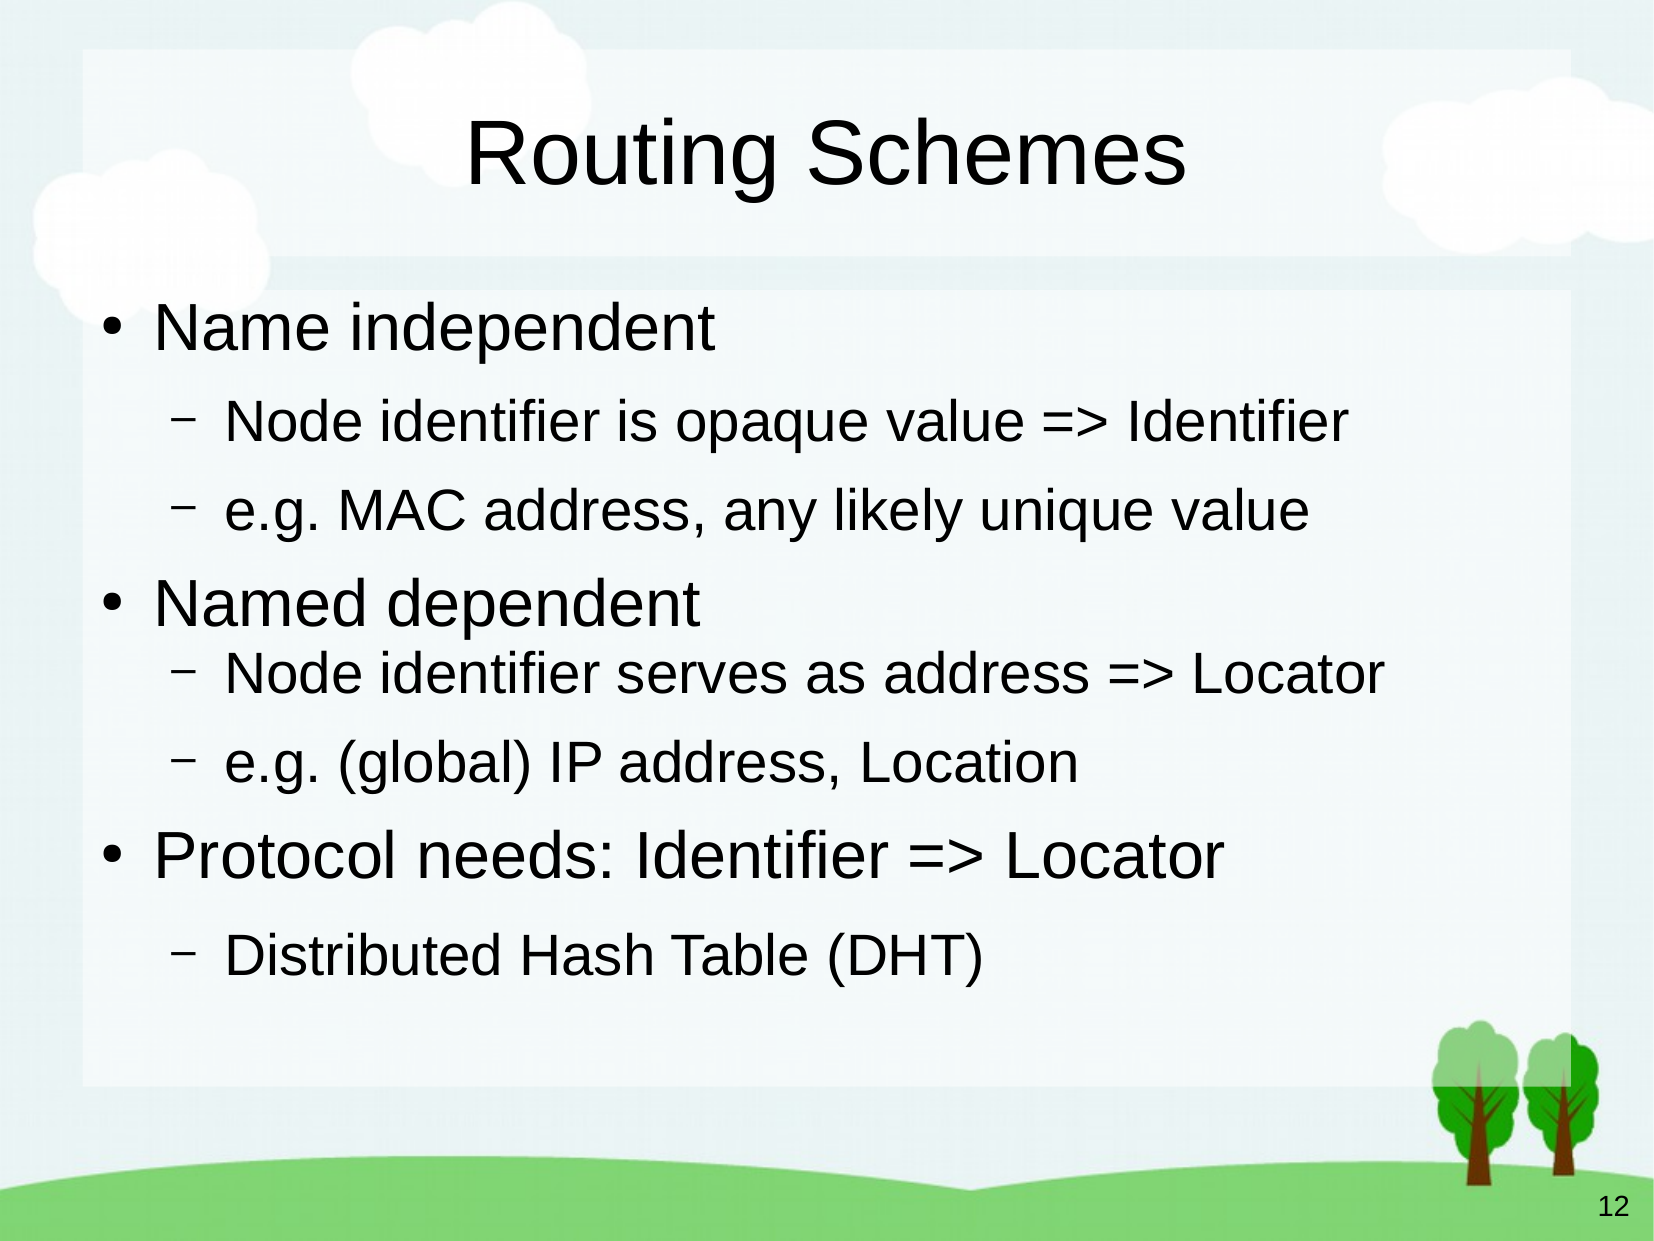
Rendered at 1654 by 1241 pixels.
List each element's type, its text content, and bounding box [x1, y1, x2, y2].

picture [0, 0, 1654, 1241]
title Routing Schemes [82, 49, 1571, 257]
list Name independent Node identifier is opaque value => Identifier e.g. MAC address, any likely unique value Named dependent Node identifier serves as address => Locator e.g. (global) IP address, Location Protocol needs: Identifier => Locator Distributed Hash Table (DHT) [82, 290, 1571, 1087]
